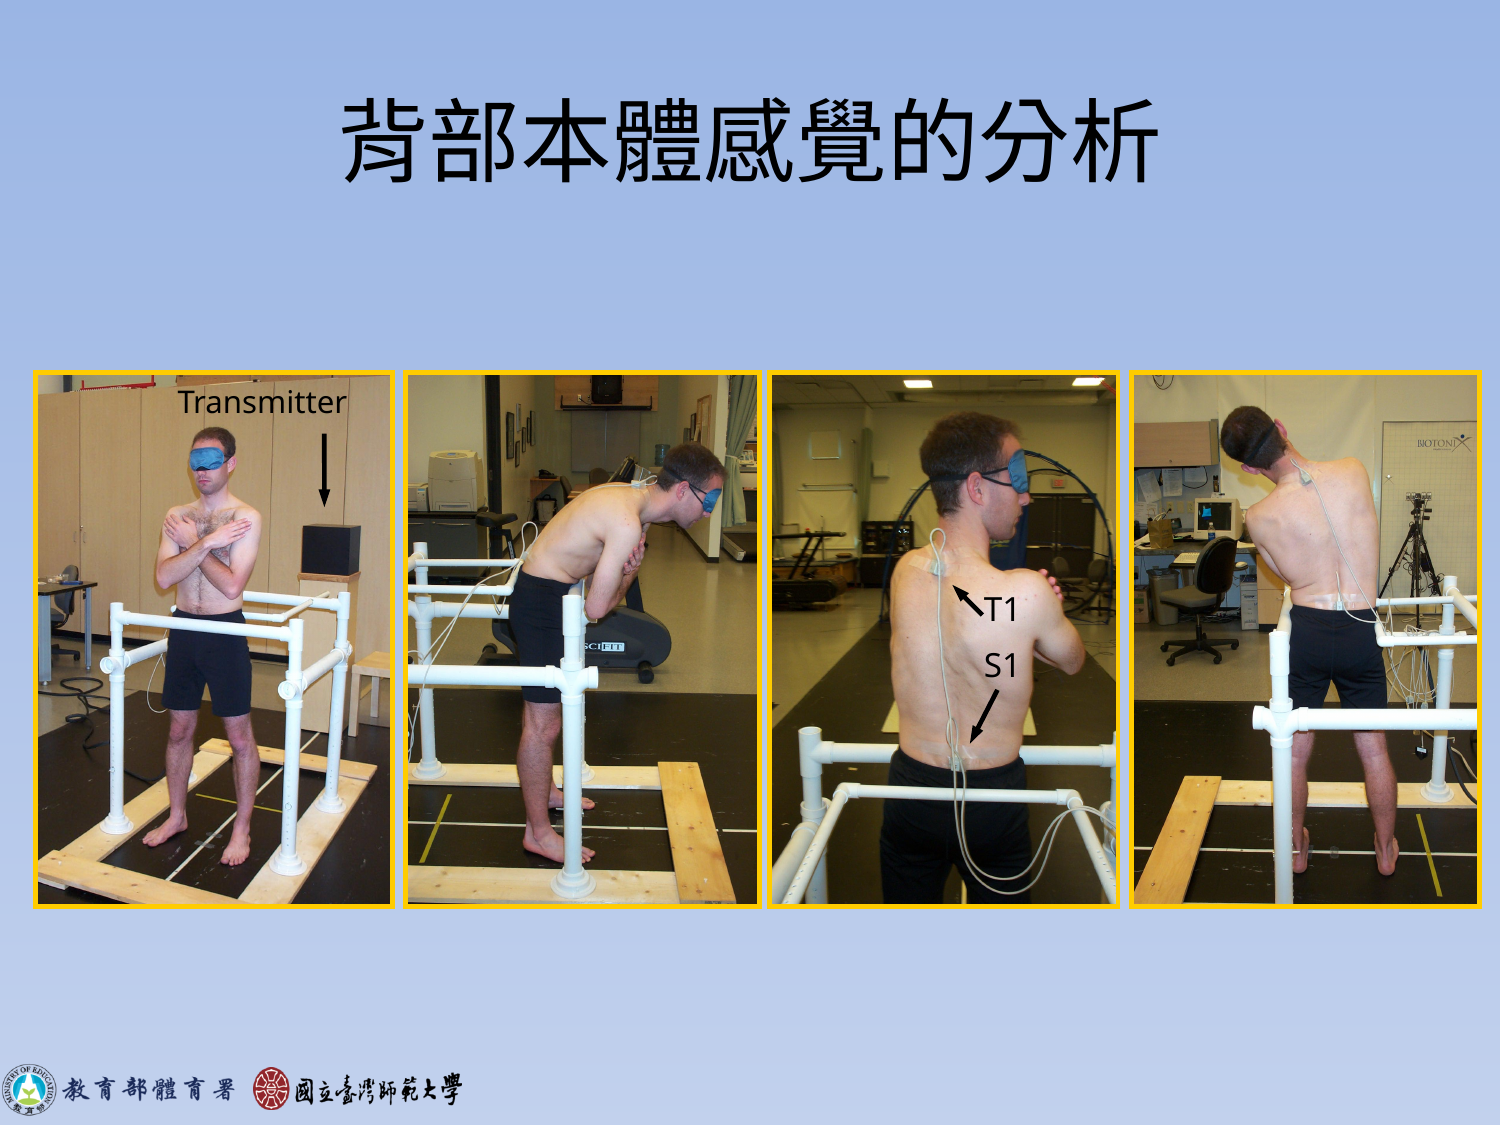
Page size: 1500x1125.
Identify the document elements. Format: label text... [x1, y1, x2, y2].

picture [37, 375, 391, 904]
title 背部本體感覺的分析 [75, 45, 1426, 233]
text_box S1 [968, 636, 1071, 692]
text_box Transmitter [162, 375, 413, 428]
text_box T1 [968, 580, 1071, 636]
picture [772, 375, 1116, 904]
picture [1133, 375, 1478, 904]
picture [407, 375, 758, 904]
